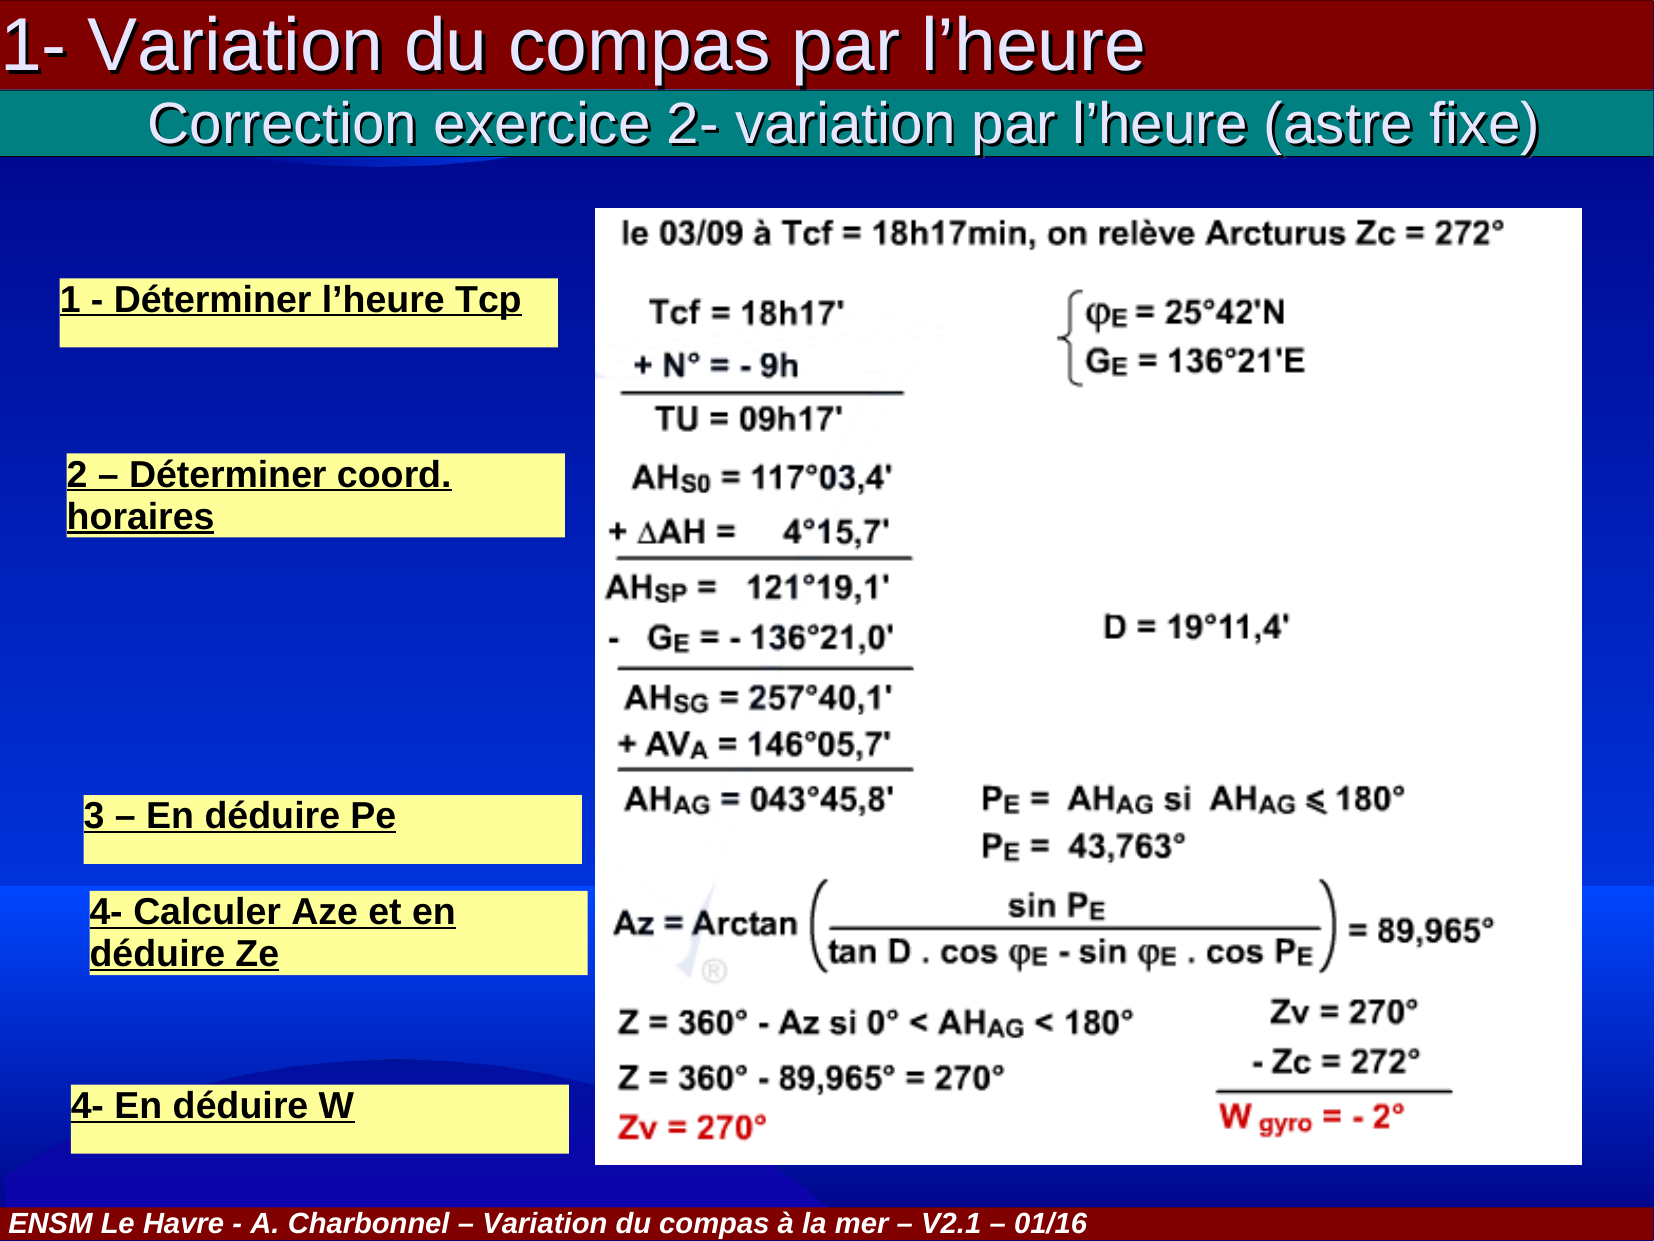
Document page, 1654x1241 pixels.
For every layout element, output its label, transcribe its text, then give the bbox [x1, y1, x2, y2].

text_box 4- En déduire W [70, 1084, 569, 1154]
text_box 3 – En déduire Pe [83, 795, 582, 864]
title Correction exercice 2- variation par l’heure (astre fixe) [0, 90, 1654, 156]
text_box 2 – Déterminer coord. horaires [66, 453, 565, 538]
picture [595, 208, 1582, 1165]
text_box 4- Calculer Aze et en déduire Ze [89, 890, 588, 976]
text_box ENSM Le Havre - A. Charbonnel – Variation du compas à la mer – V2.1 – 01/16 [0, 1207, 1654, 1241]
text_box 1 - Déterminer l’heure Tcp [59, 278, 558, 348]
title 1- Variation du compas par l’heure [0, 0, 1654, 90]
